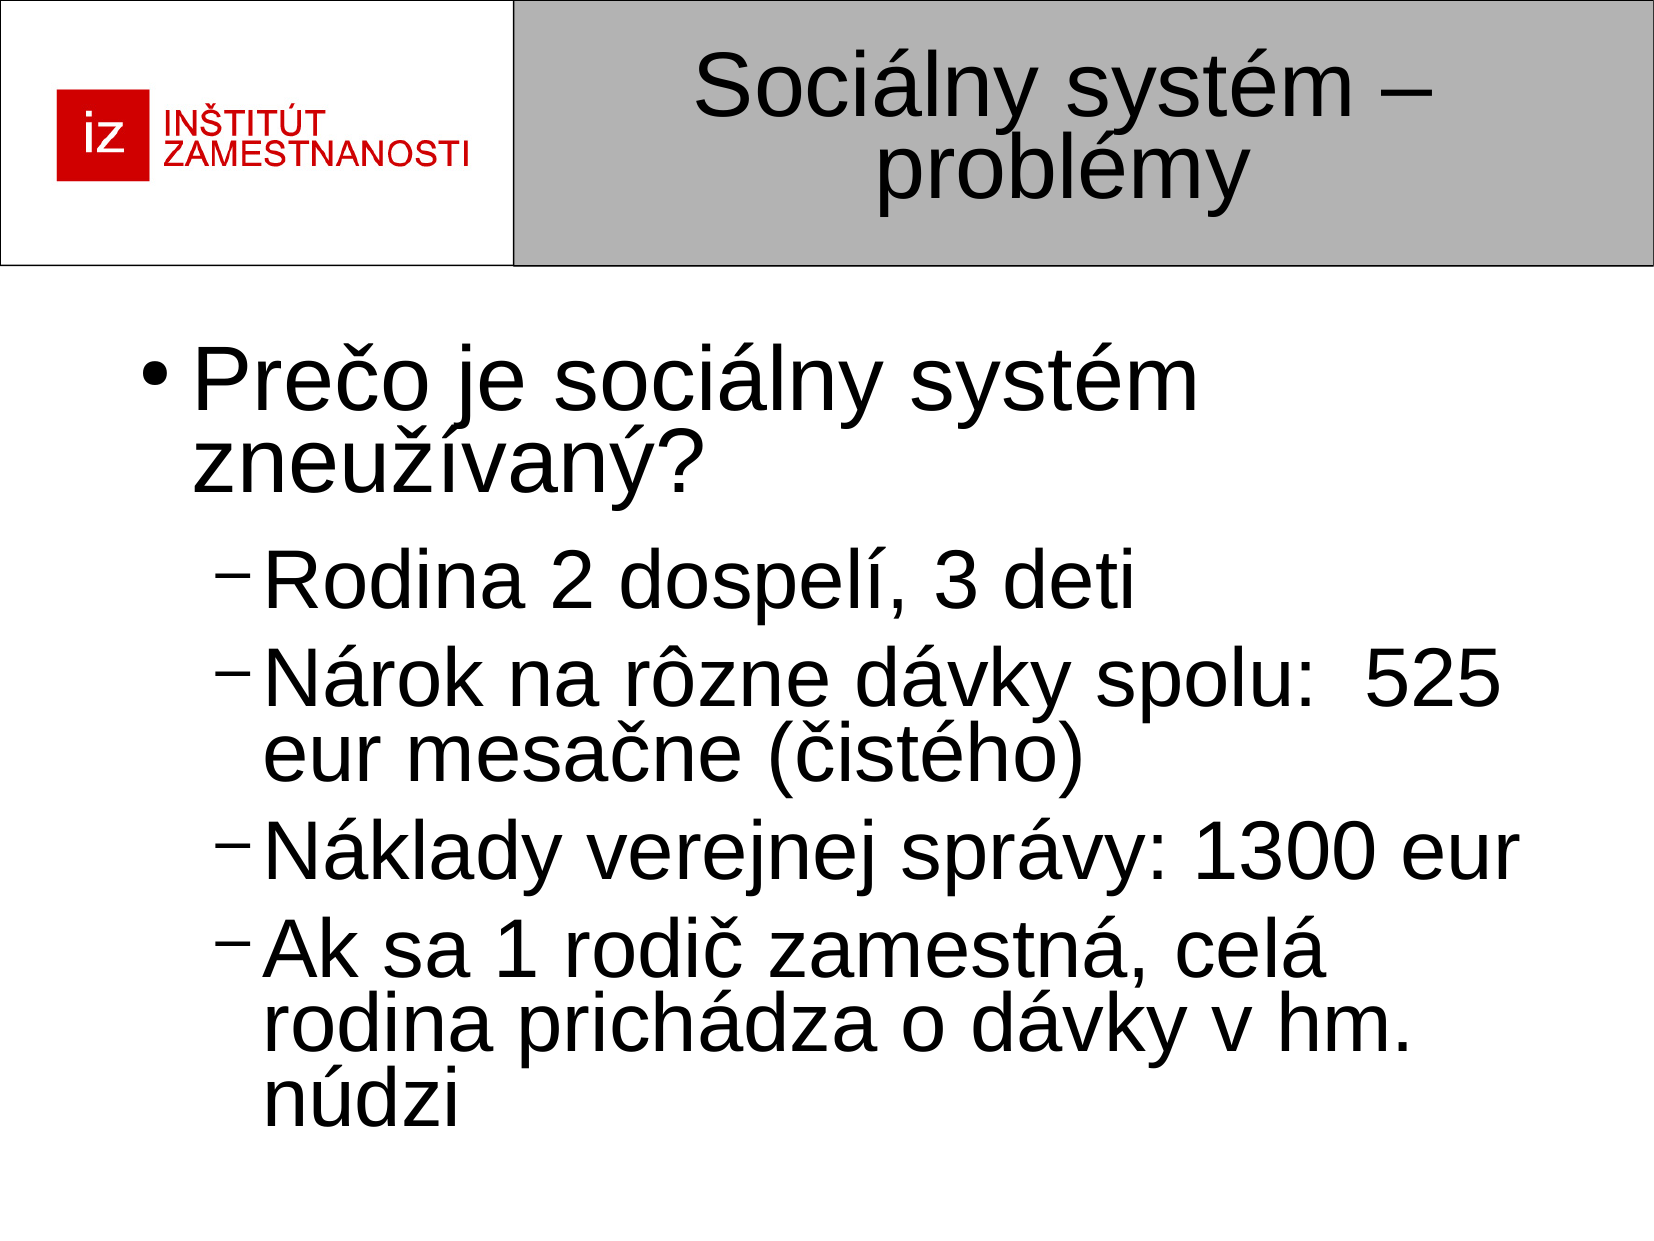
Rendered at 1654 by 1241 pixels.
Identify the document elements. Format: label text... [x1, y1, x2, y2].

title Sociálny systém – problémy [561, 37, 1565, 229]
picture [5, 8, 512, 257]
list Prečo je sociálny systém zneužívaný? Rodina 2 dospelí, 3 deti Nárok na rôzne dávky spolu: 525 eur mesačne (čistého) Náklady verejnej správy: 1300 eur Ak sa 1 rodič zamestná, celá rodina prichádza o dávky v hm. núdzi [121, 344, 1533, 1162]
